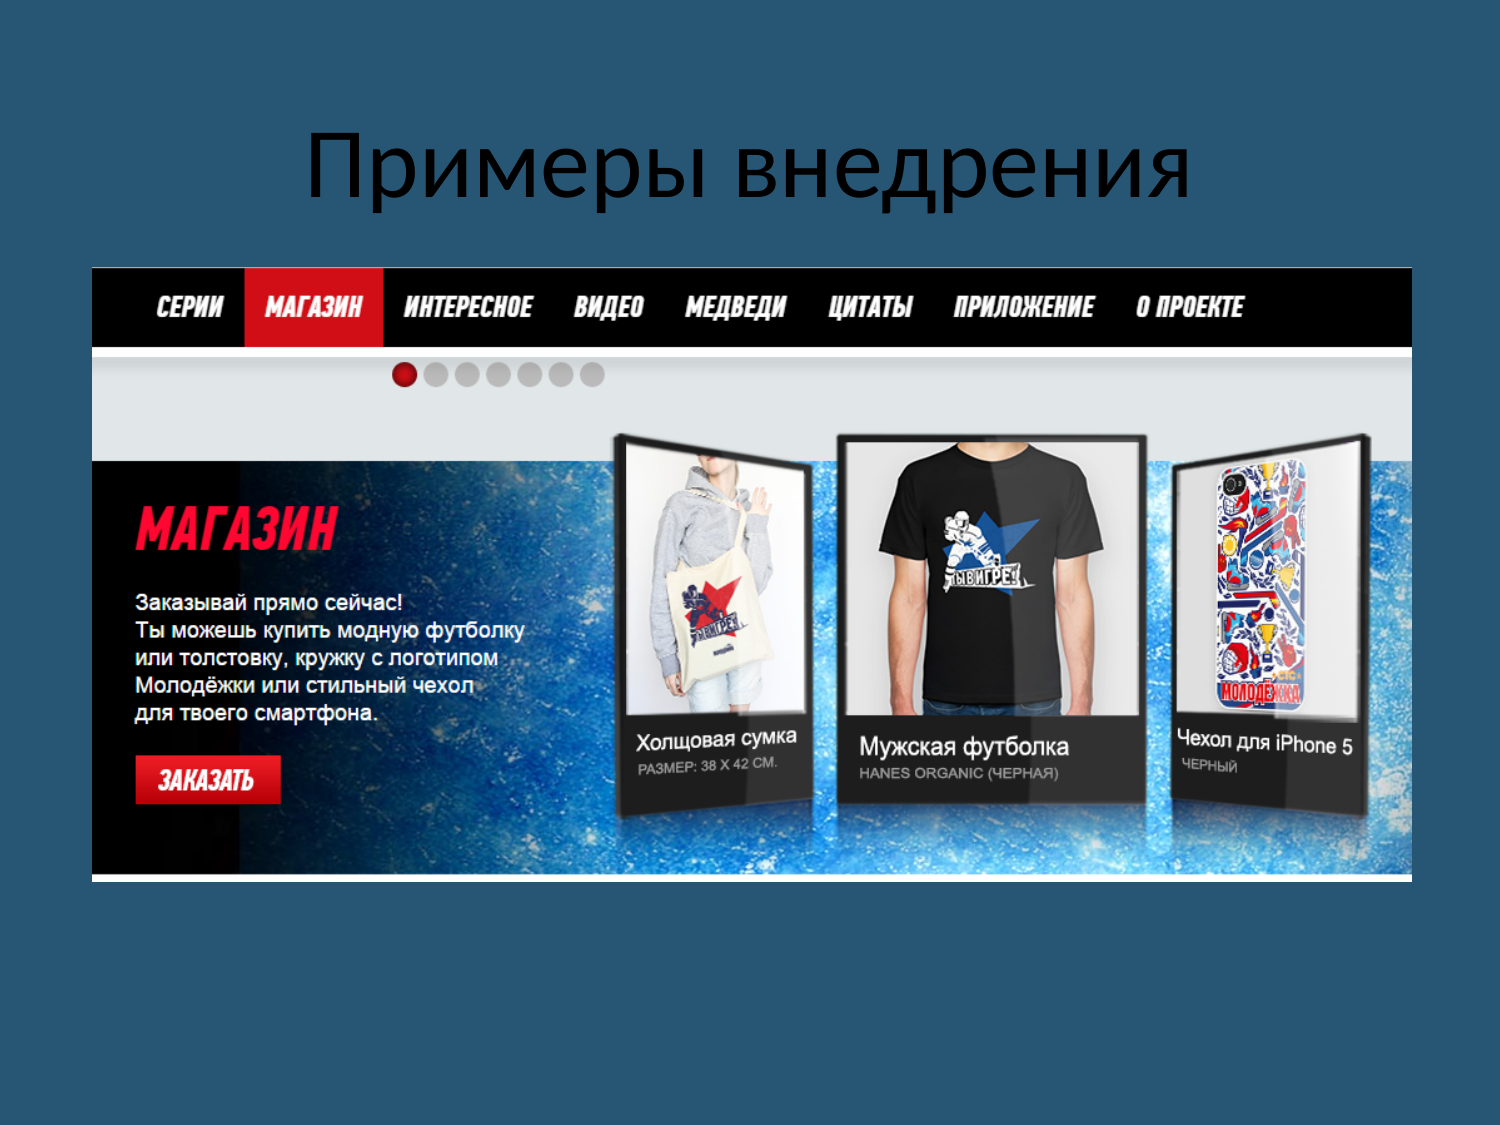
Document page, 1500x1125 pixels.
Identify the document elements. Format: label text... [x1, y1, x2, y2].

picture [92, 267, 1412, 882]
title Примеры внедрения [41, 90, 1459, 204]
